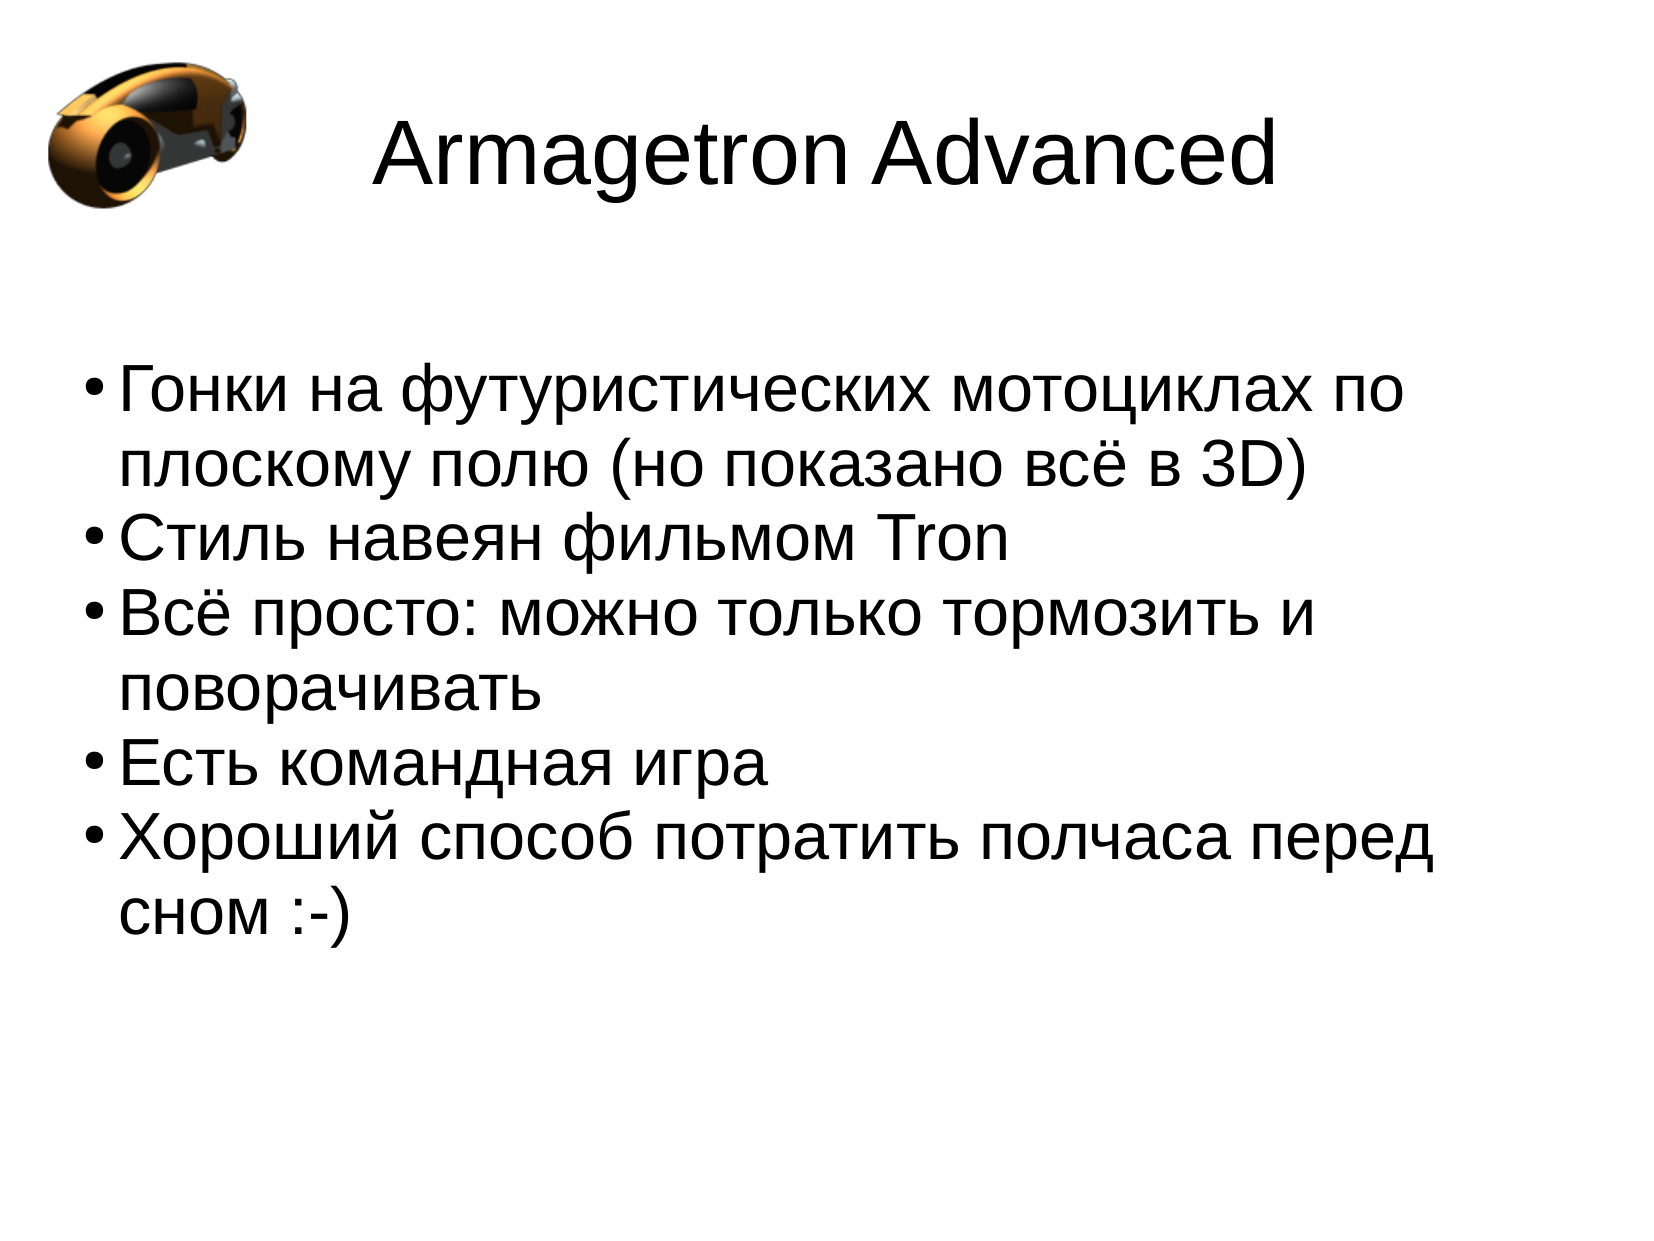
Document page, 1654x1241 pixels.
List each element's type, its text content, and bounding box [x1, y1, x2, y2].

picture [47, 36, 248, 237]
title Armagetron Advanced [82, 49, 1571, 257]
subtitle Гонки на футуристических мотоциклах по плоскому полю (но показано всё в 3D) Стиль навеян фильмом Tron Всё просто: можно только тормозить и поворачивать Есть командная игра Хороший способ потратить полчаса перед сном :-) [82, 290, 1571, 1010]
